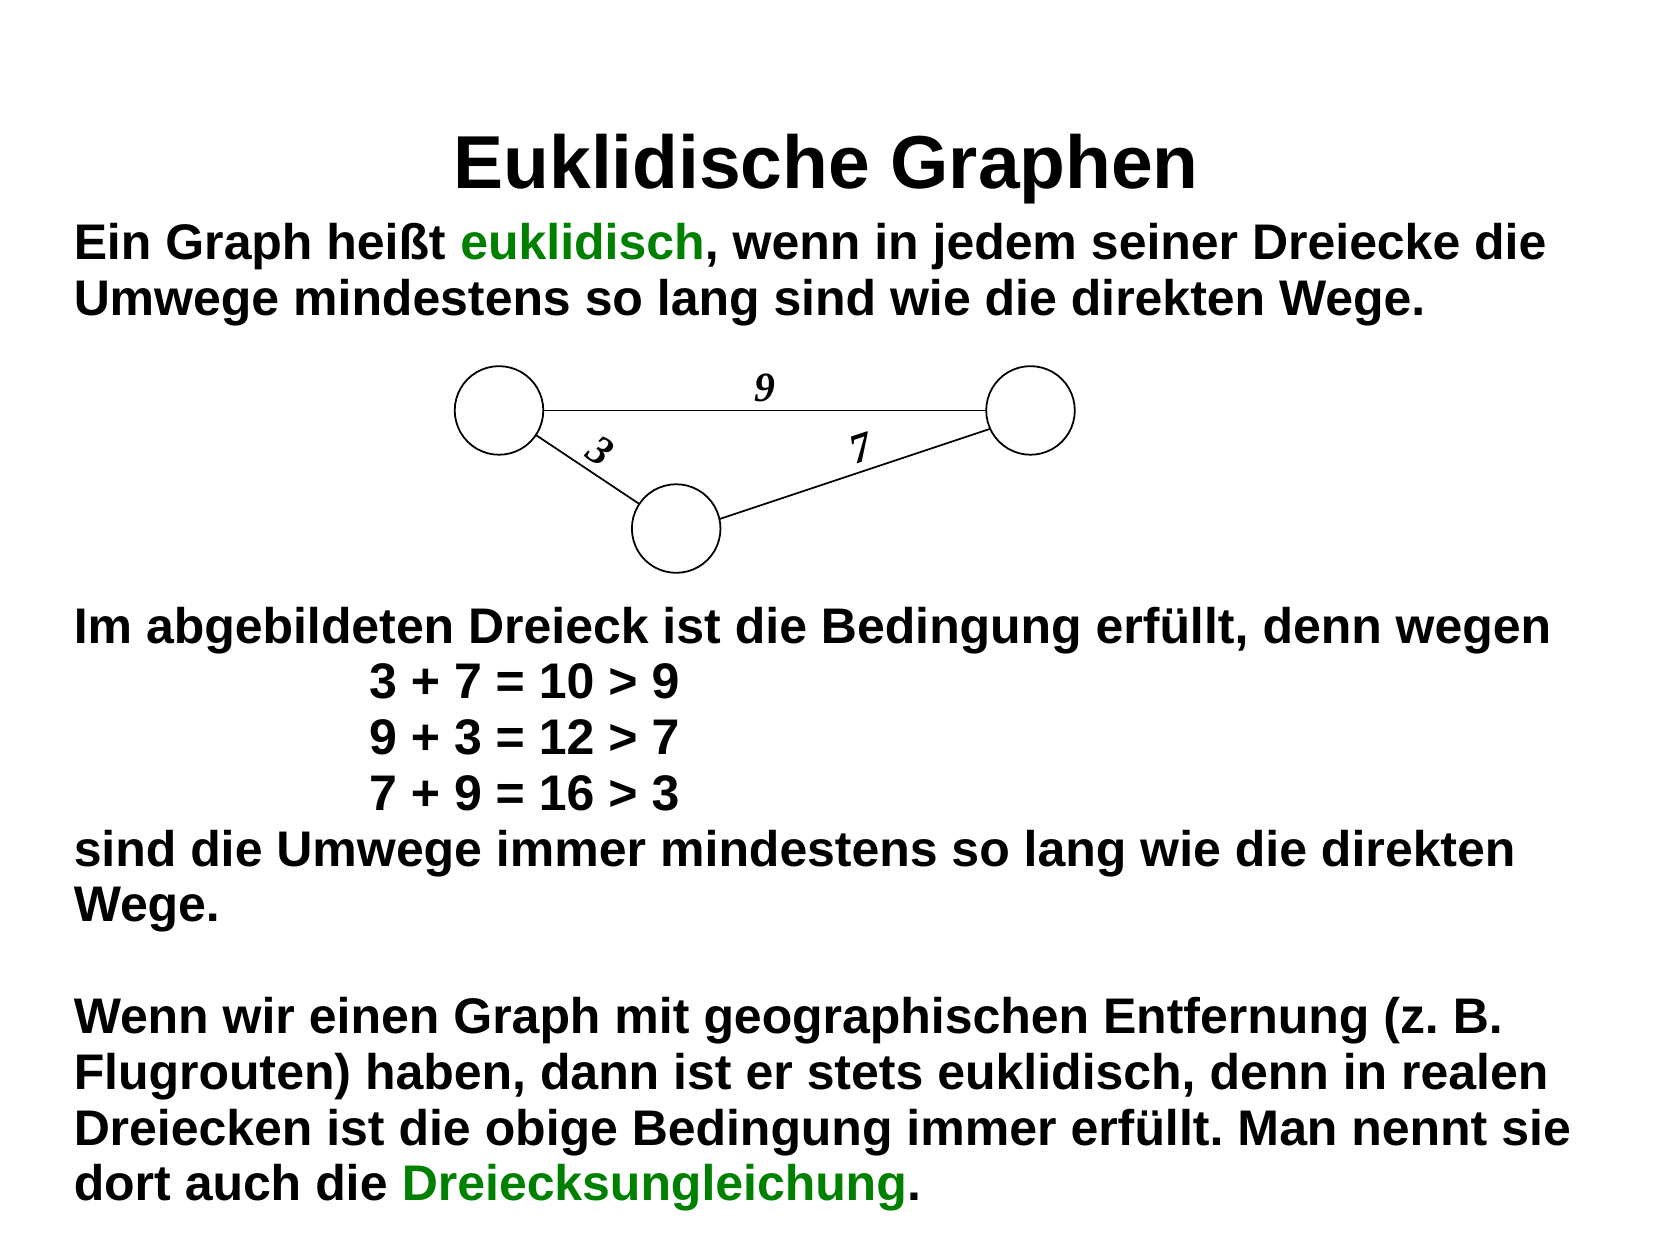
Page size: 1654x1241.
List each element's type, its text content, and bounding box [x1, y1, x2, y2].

text_box [986, 366, 1075, 455]
text_box [631, 484, 721, 573]
text_box Im abgebildeten Dreieck ist die Bedingung erfüllt, denn wegen 3 + 7 = 10 > 9 9 + 3 = 12 > 7 7 + 9 = 16 > 3 sind die Umwege immer mindestens so lang wie die direkten Wege. Wenn wir einen Graph mit geographischen Entfernung (z. B. Flugrouten) haben, dann ist er stets euklidisch, denn in realen Dreiecken ist die obige Bedingung immer erfüllt. Man nennt sie dort auch die Dreiecksungleichung. [59, 590, 1595, 1233]
title Euklidische Graphen [88, 88, 1565, 206]
text_box [454, 366, 544, 455]
text_box Ein Graph heißt euklidisch, wenn in jedem seiner Dreiecke die Umwege mindestens so lang sind wie die direkten Wege. [59, 206, 1595, 336]
